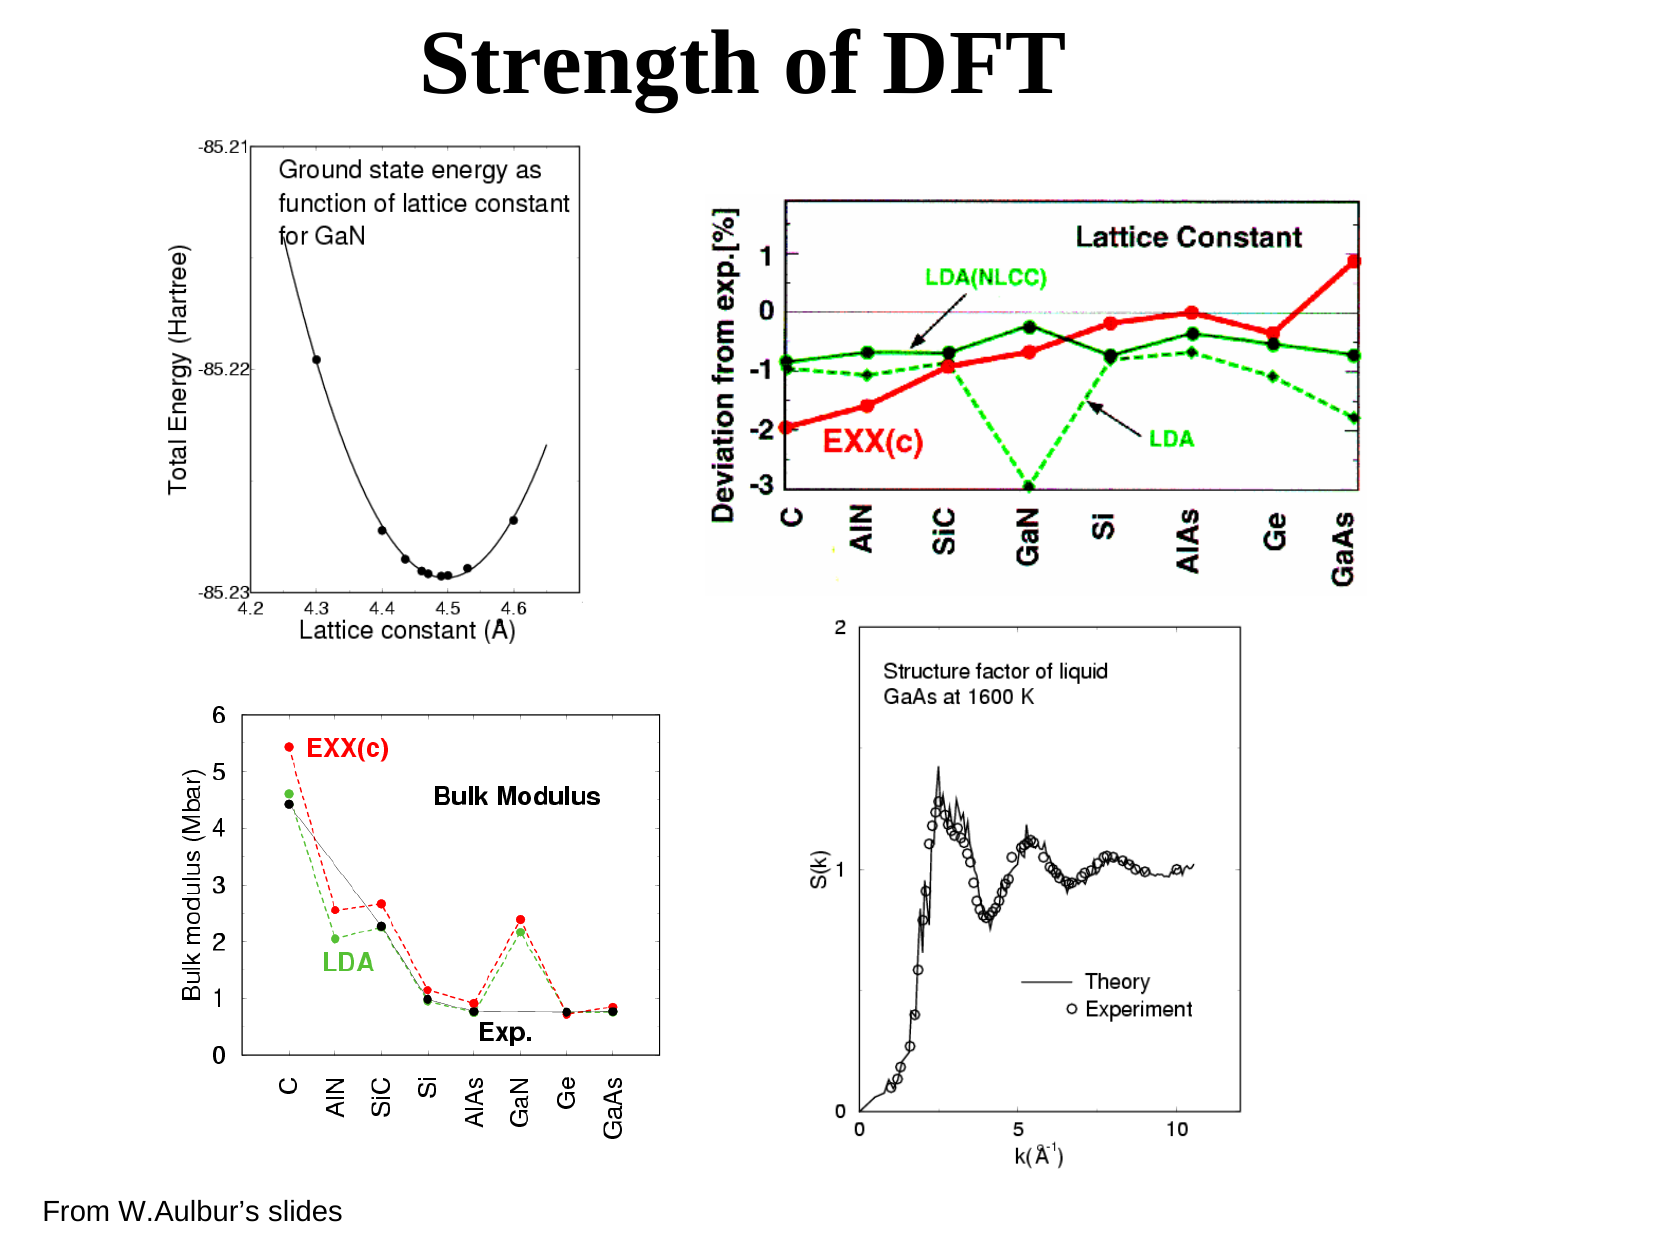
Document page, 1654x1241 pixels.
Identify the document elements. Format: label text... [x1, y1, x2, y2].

picture [179, 704, 661, 1141]
picture [705, 194, 1367, 597]
text_box From W.Aulbur’s slides [27, 1184, 469, 1236]
text_box Strength of DFT [405, 0, 1083, 120]
picture [805, 614, 1246, 1171]
picture [165, 134, 583, 646]
